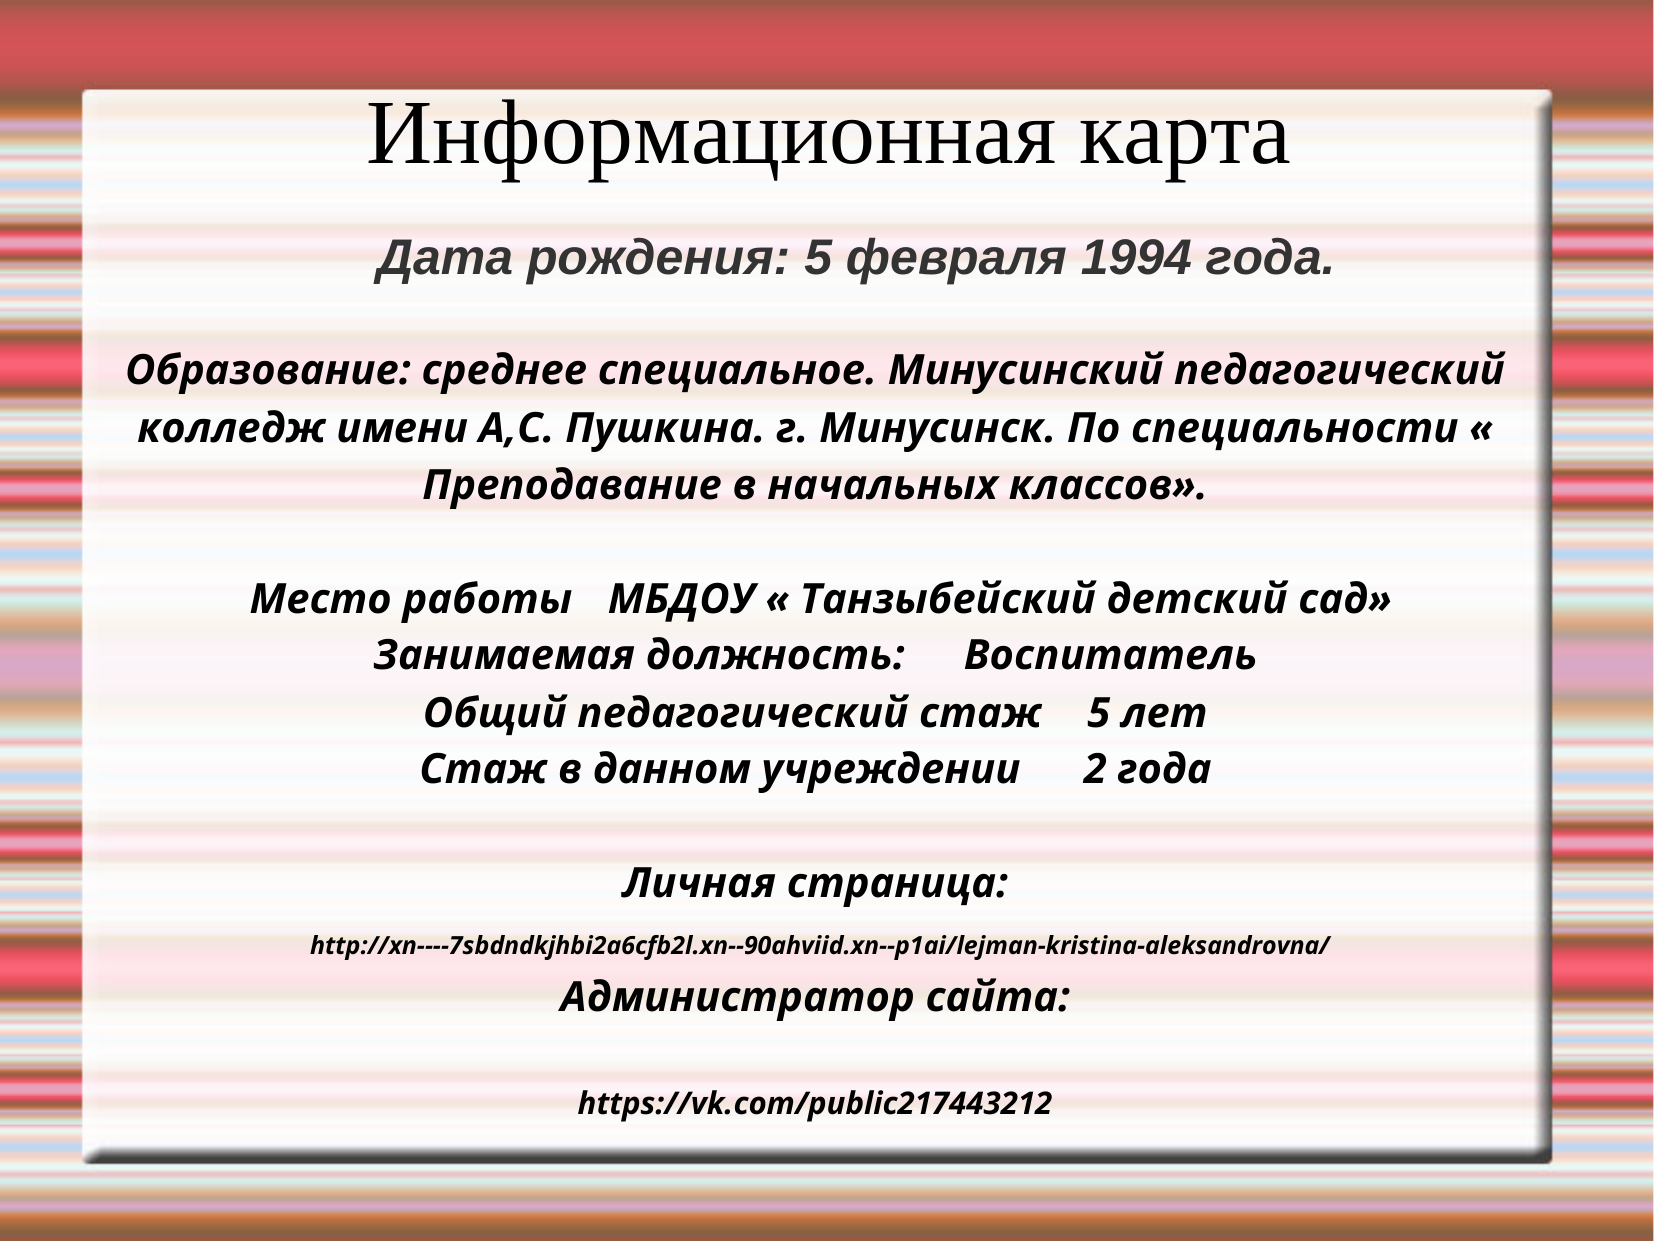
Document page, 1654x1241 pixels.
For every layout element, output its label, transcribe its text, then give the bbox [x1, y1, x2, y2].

list Дата рождения: 5 февраля 1994 года. Образование: среднее специальное. Минусинский педагогический колледж имени А,С. Пушкина. г. Минусинск. По специальности « Преподавание в начальных классов». Место работы МБДОУ « Танзыбейский детский сад» Занимаемая должность: Воспитатель Общий педагогический стаж 5 лет Стаж в данном учреждении 2 года Личная страница: http://xn----7sbdndkjhbi2a6cfb2l.xn--90ahviid.xn--p1ai/lejman-kristina-aleksandrovna/ Администратор сайта: https://vk.com/public217443212 [124, 228, 1506, 1241]
picture [0, 0, 1654, 1241]
title Информационная карта [123, 29, 1536, 237]
